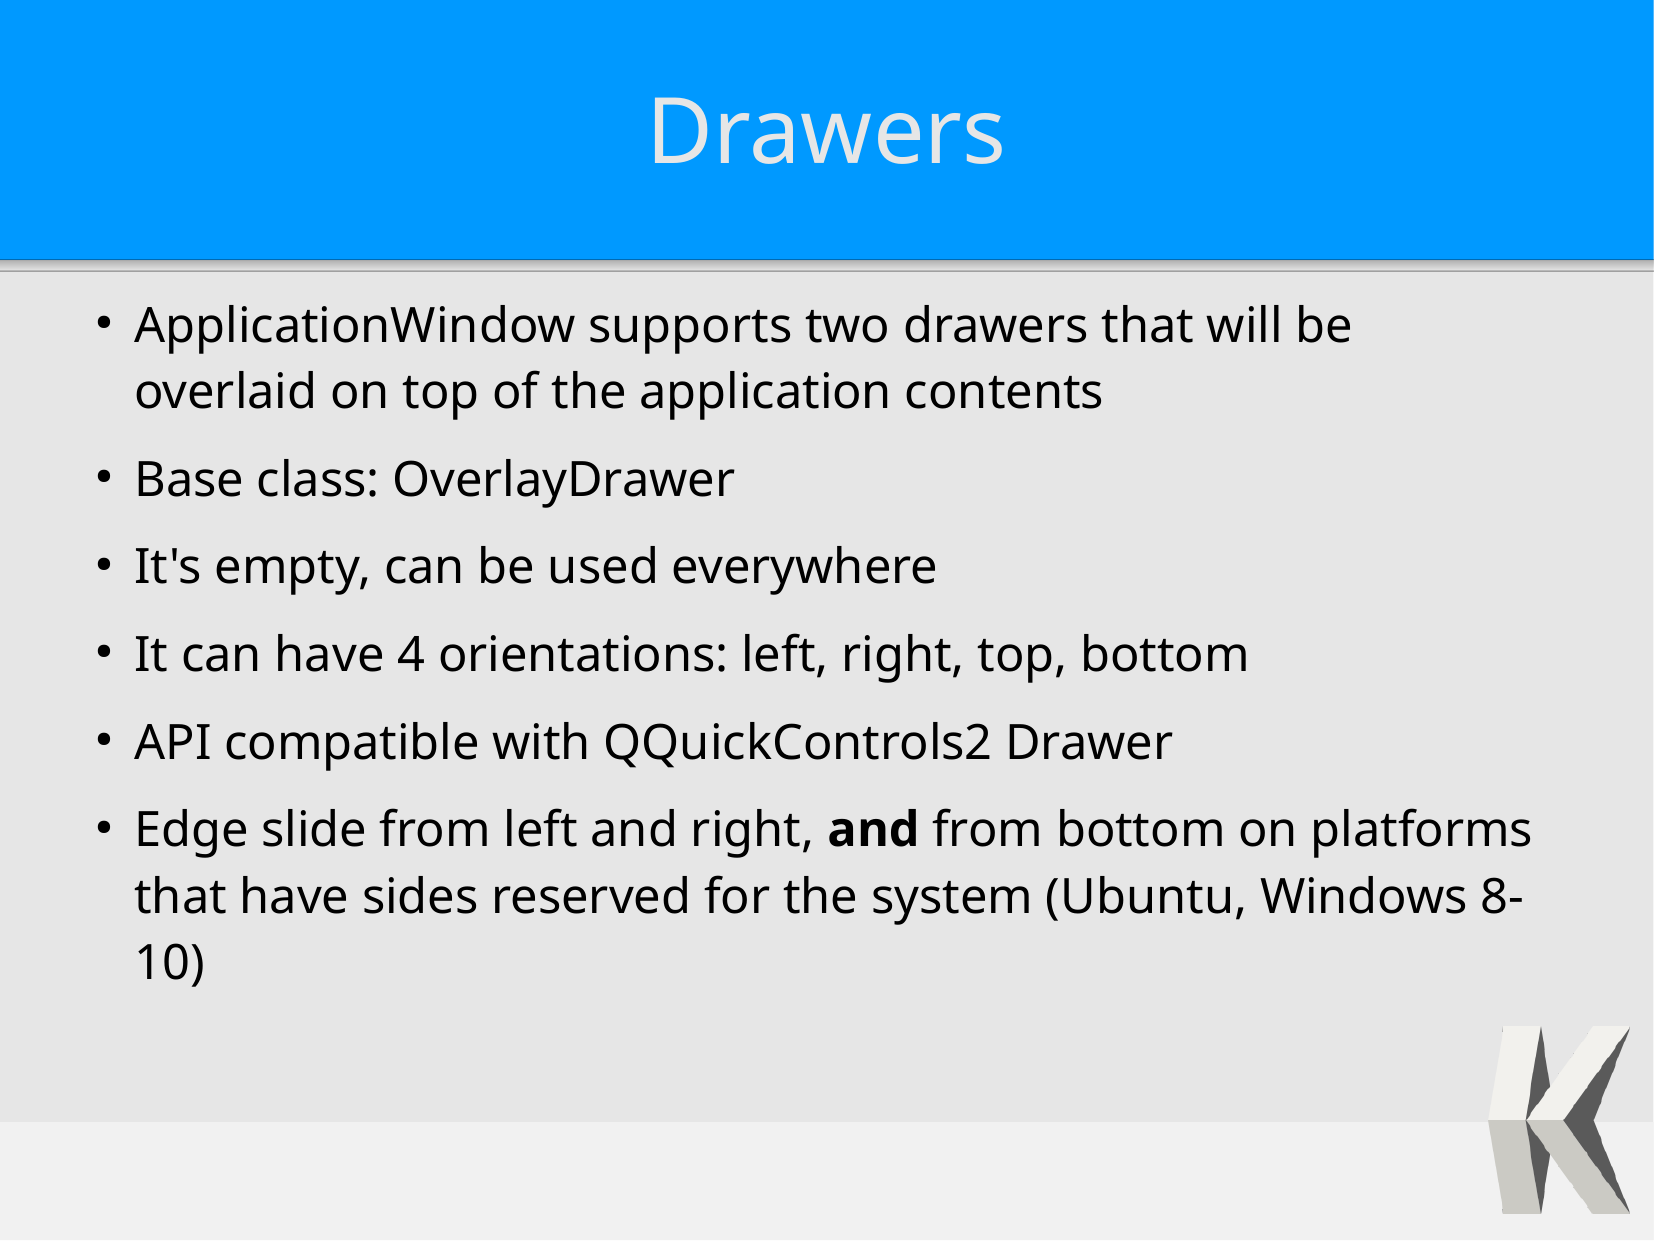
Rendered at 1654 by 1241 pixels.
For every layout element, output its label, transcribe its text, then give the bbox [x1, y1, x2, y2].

list ApplicationWindow supports two drawers that will be overlaid on top of the application contents Base class: OverlayDrawer It's empty, can be used everywhere It can have 4 orientations: left, right, top, bottom API compatible with QQuickControls2 Drawer Edge slide from left and right, and from bottom on platforms that have sides reserved for the system (Ubuntu, Windows 8-10) [82, 290, 1538, 1010]
picture [1488, 1026, 1630, 1214]
title Drawers [82, 24, 1571, 232]
